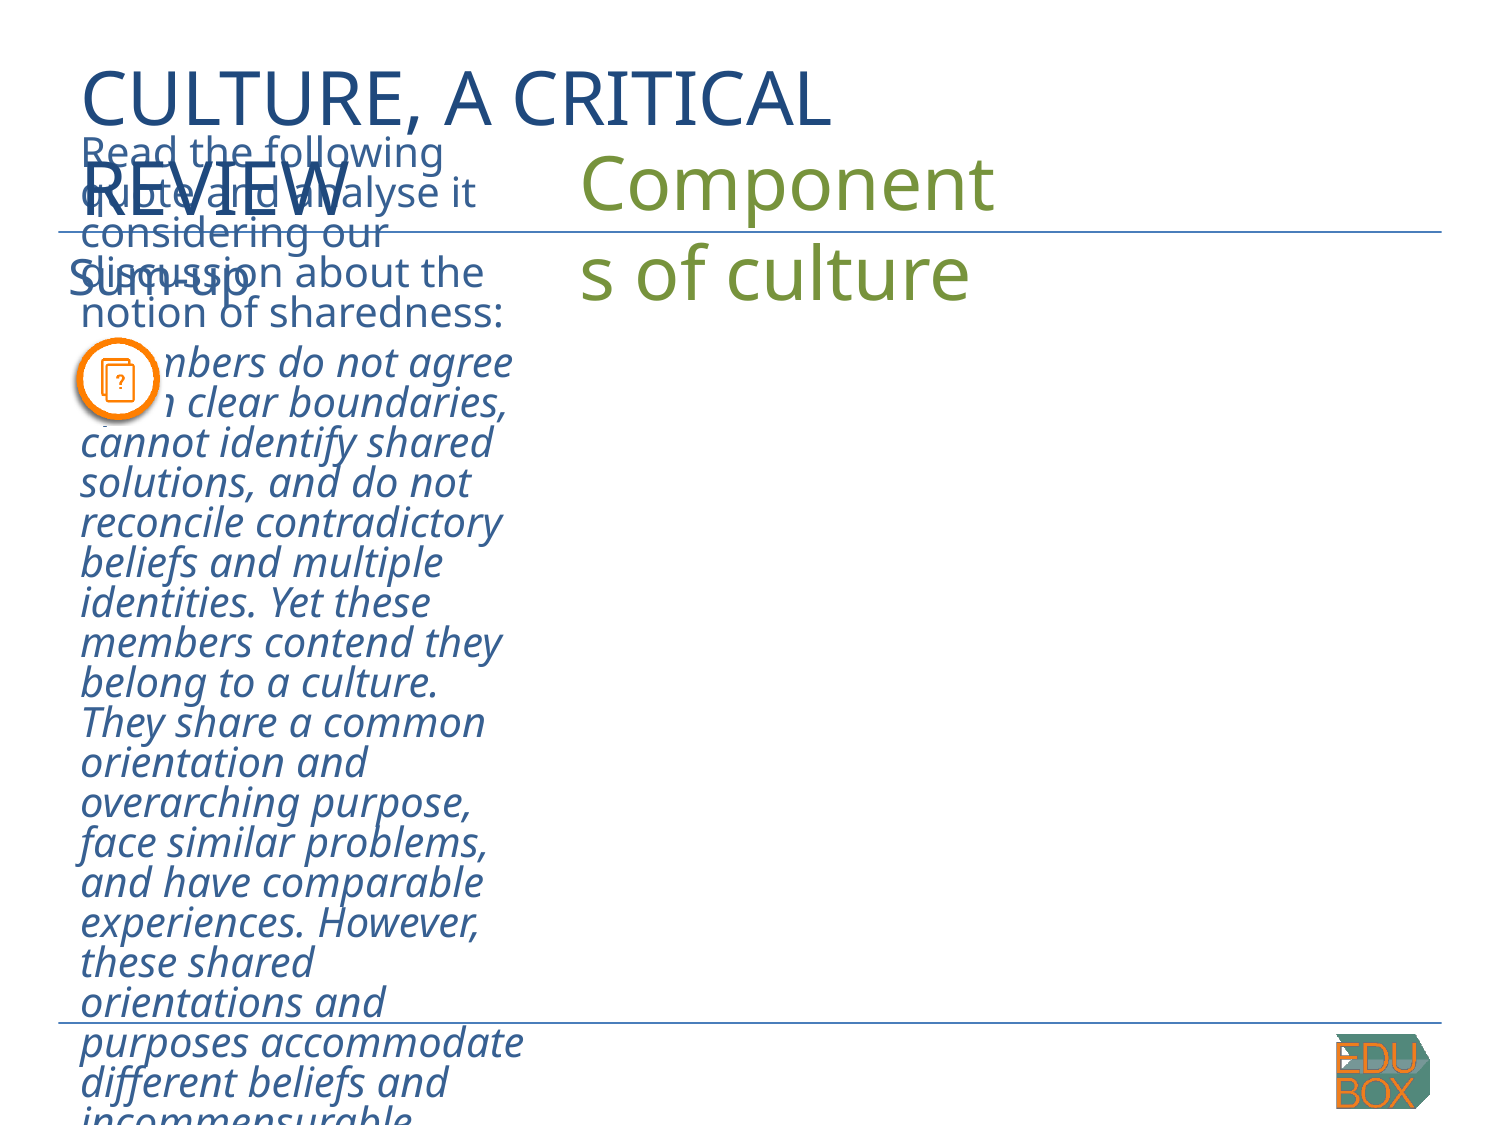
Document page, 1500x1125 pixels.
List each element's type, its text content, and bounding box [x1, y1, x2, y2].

list Read the following quote and analyse it considering our discussion about the notion of sharedness: “Members do not agree upon clear boundaries, cannot identify shared solutions, and do not reconcile contradictory beliefs and multiple identities. Yet these members contend they belong to a culture. They share a common orientation and overarching purpose, face similar problems, and have comparable experiences. However, these shared orientations and purposes accommodate different beliefs and incommensurable technologies, these problems imply different solutions, and these experiences have multiple meanings…Thus, for at least some cultures, to dismiss the ambiguities in favour of strictly what is clear and shared is to exclude some of the most central aspects of members’ cultural experience and to ignore the essence of their cultural community.“ (Meyerson 1991: 131f.) [182, 331, 1451, 982]
picture [70, 331, 166, 427]
title CULTURE, A CRITICAL REVIEW [64, 42, 1294, 153]
picture [1328, 1028, 1437, 1114]
list Components of culture [64, 153, 1040, 247]
text_box Sum-up [53, 237, 302, 314]
